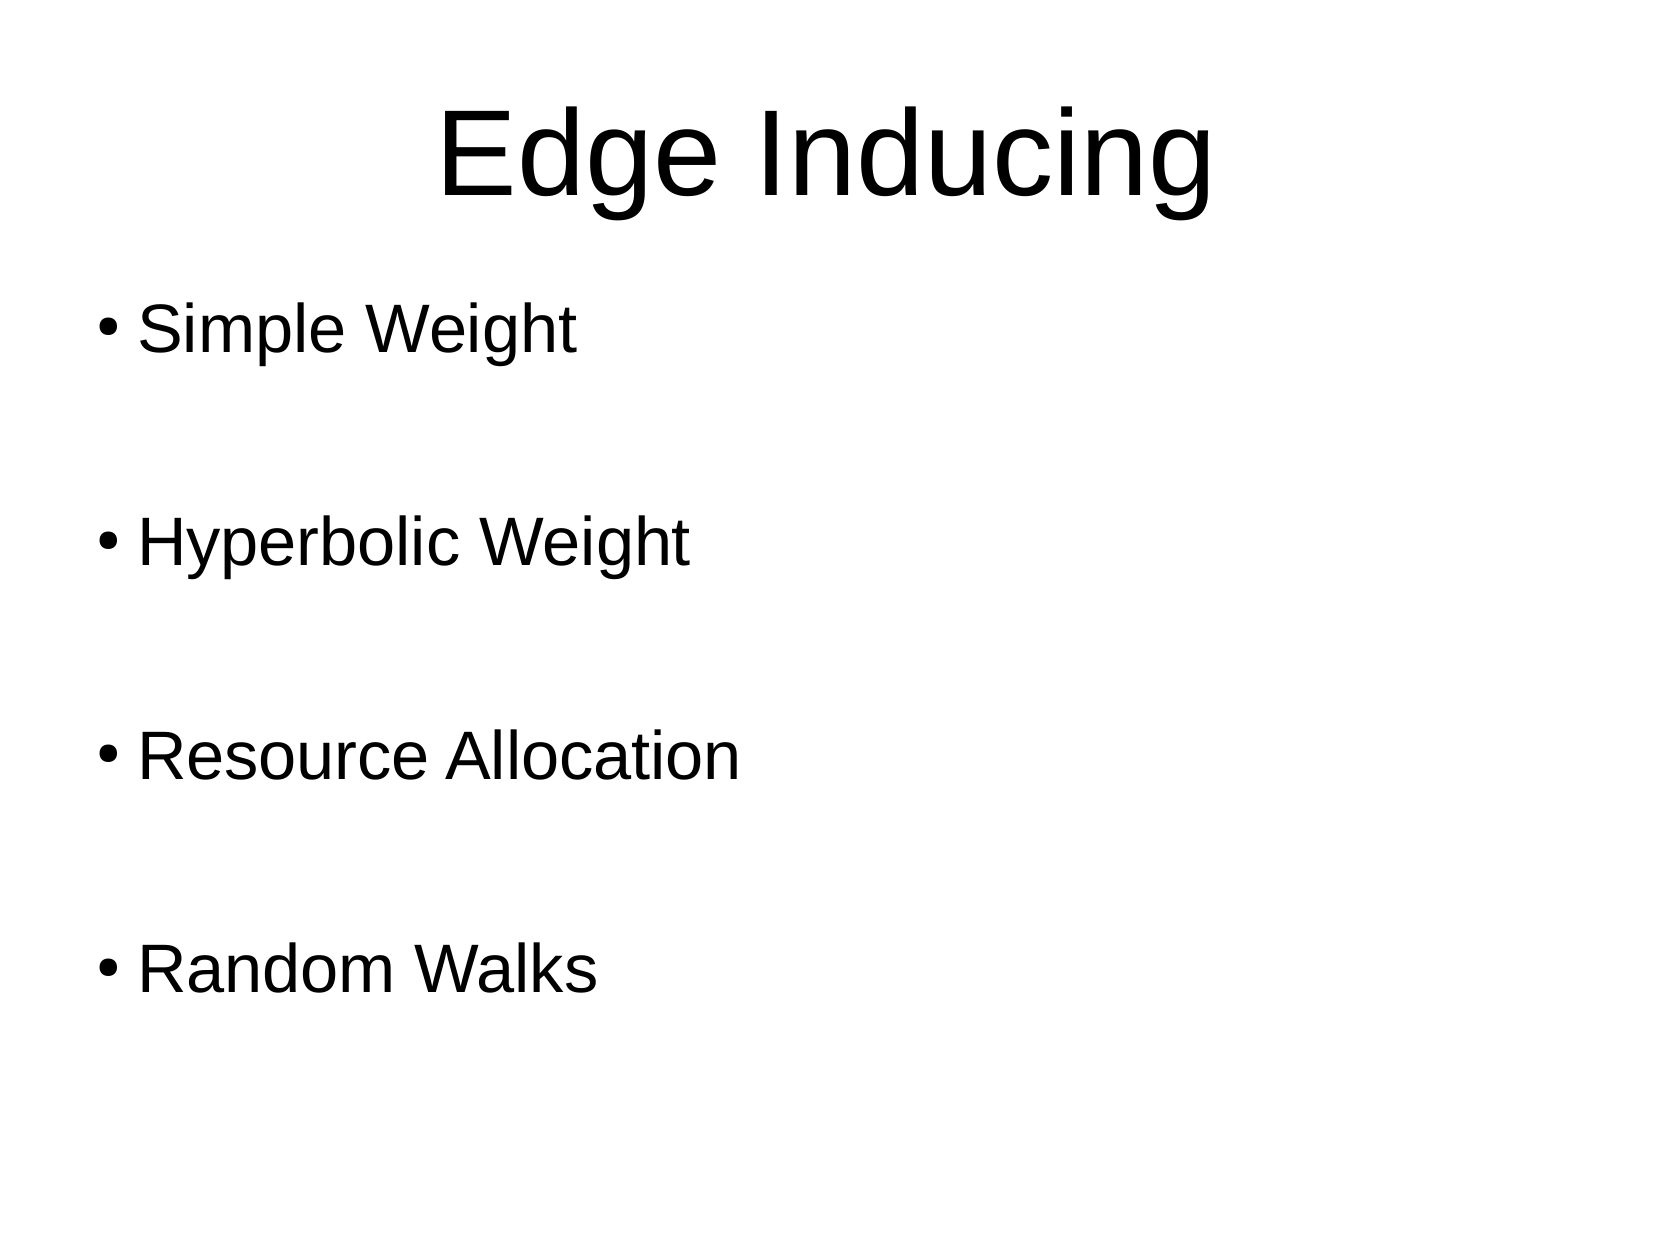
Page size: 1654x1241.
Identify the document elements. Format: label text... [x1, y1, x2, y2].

title Edge Inducing [82, 49, 1571, 257]
list Simple Weight Hyperbolic Weight Resource Allocation Random Walks [82, 290, 1571, 1010]
